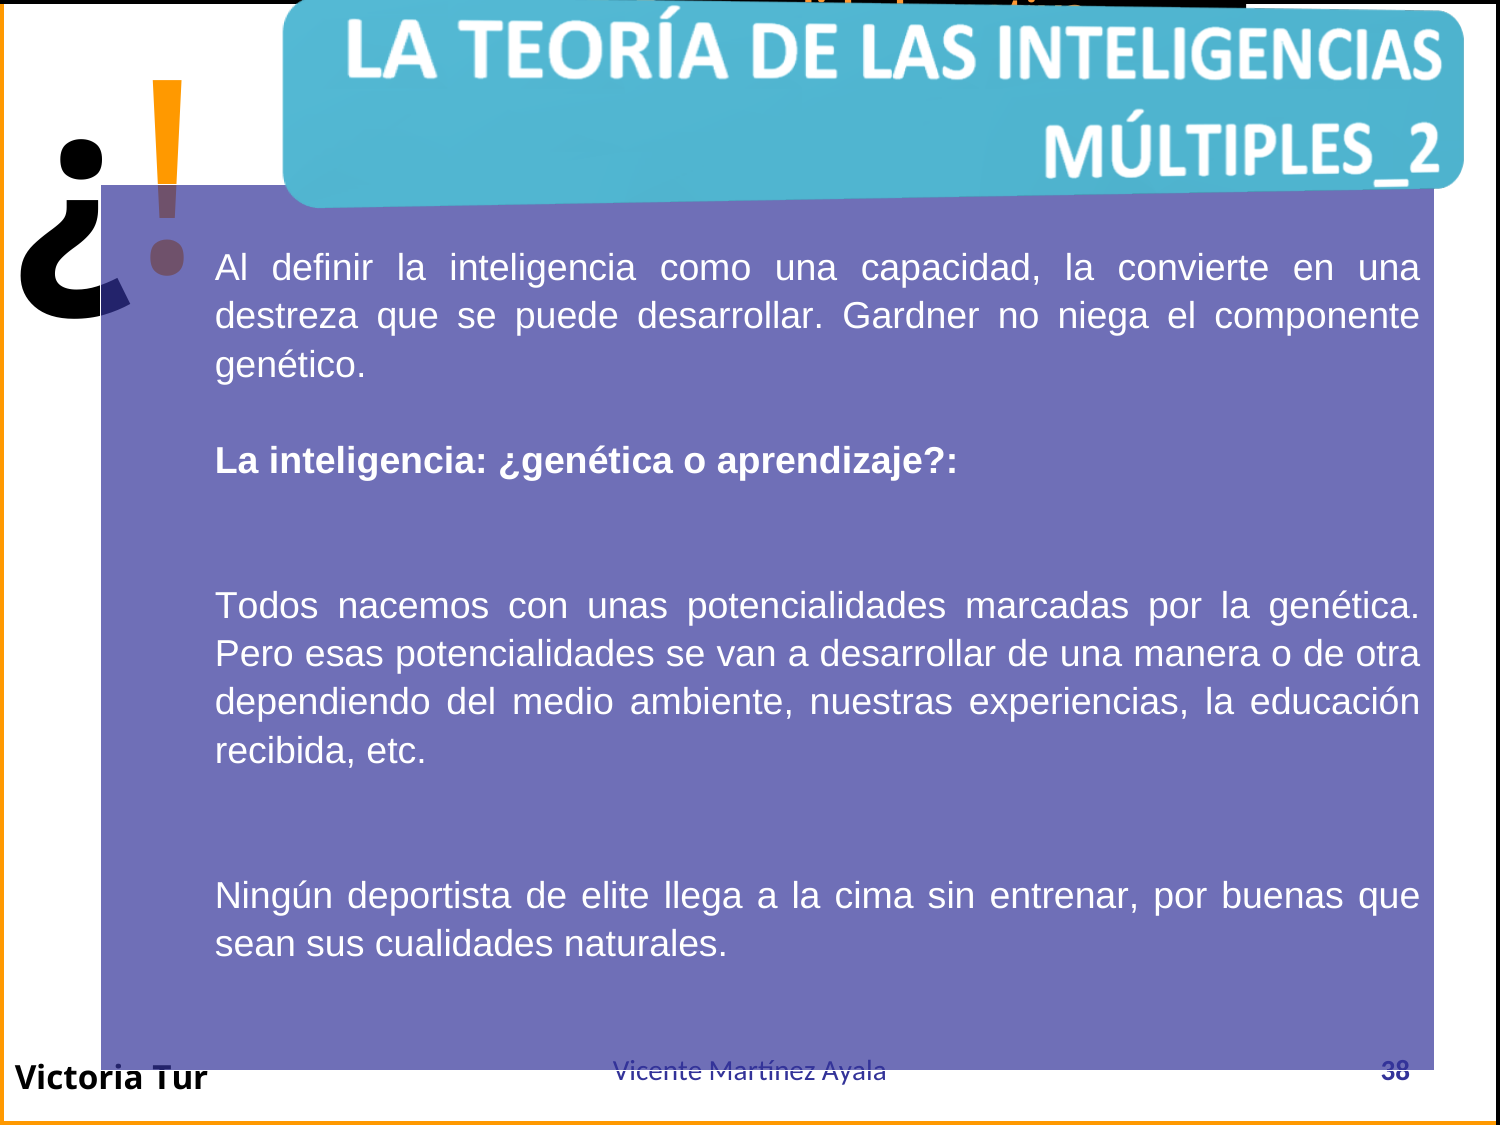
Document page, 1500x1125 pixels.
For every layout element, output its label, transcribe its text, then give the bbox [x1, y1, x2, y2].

text_box Vicente Martínez Ayala [512, 1071, 988, 1103]
picture [280, 0, 1500, 216]
text_box AAl definir la inteligencia como una capacidad, la convierte en una destreza que se puede desarrollar. Gardner no niega el componente genético. LLa inteligencia: ¿genética o aprendizaje?: TTodos nacemos con unas potencialidades marcadas por la genética. Pero esas potencialidades se van a desarrollar de una manera o de otra dependiendo del medio ambiente, nuestras experiencias, la educación recibida, etc. NNingún deportista de elite llega a la cima sin entrenar, por buenas que sean sus cualidades naturales. [100, 184, 1436, 1071]
text_box <número> [1074, 1071, 1426, 1103]
